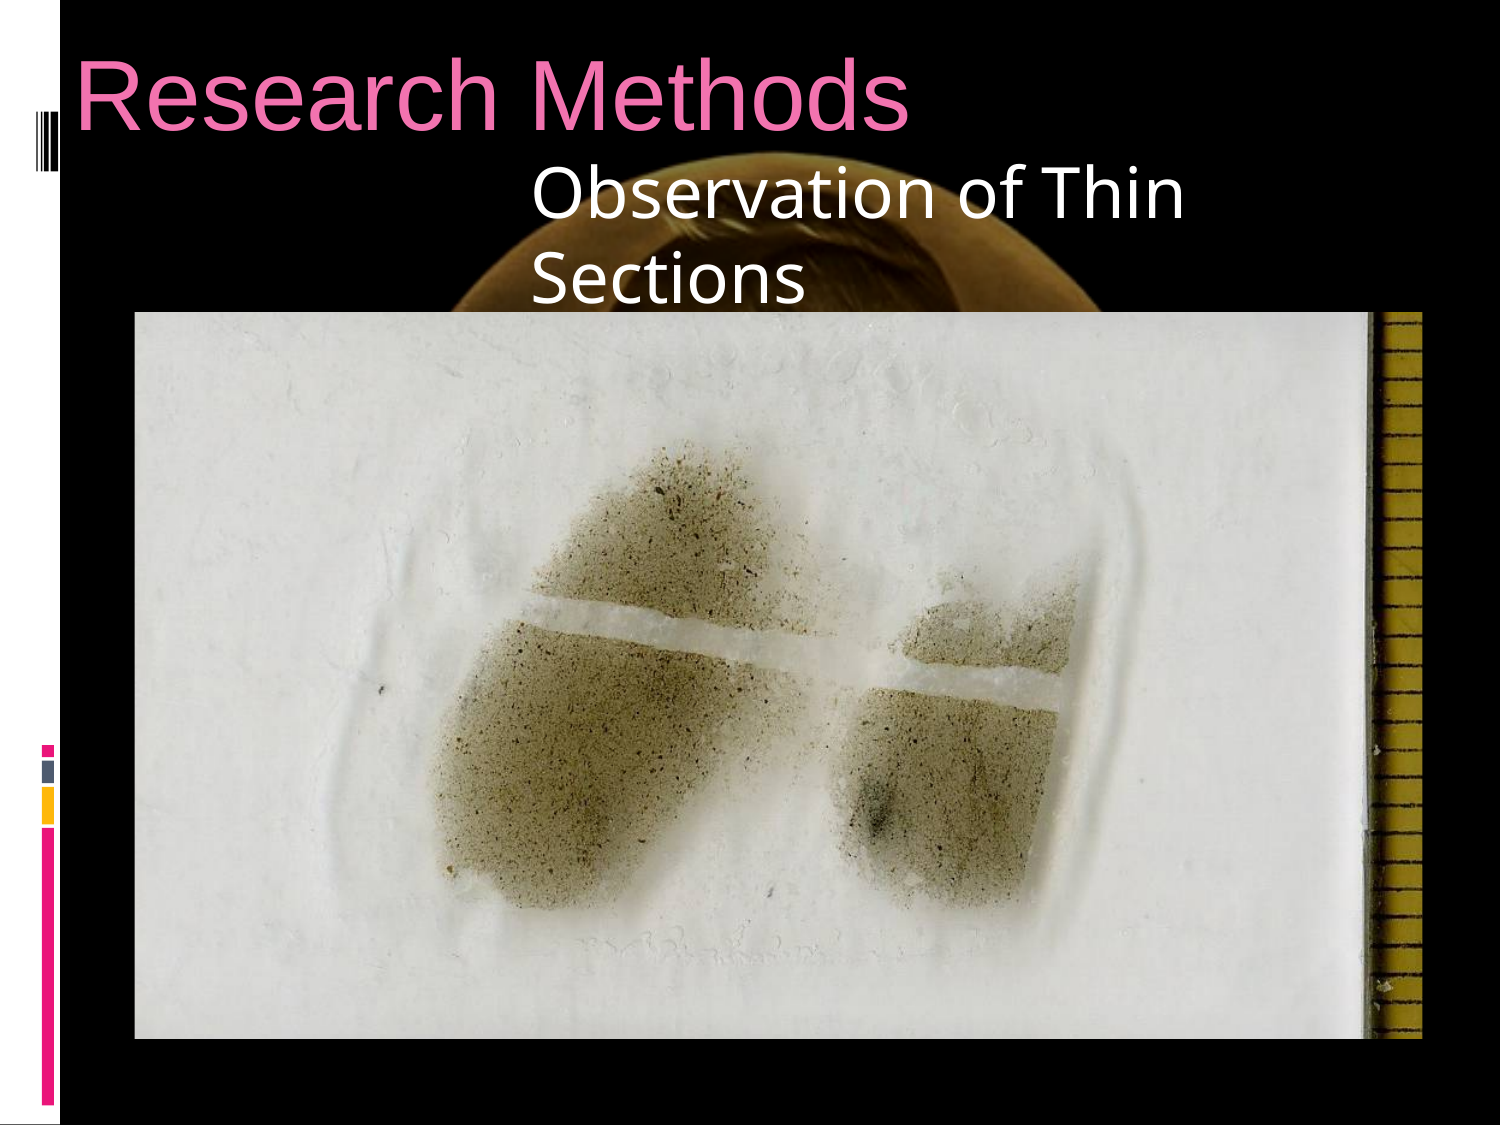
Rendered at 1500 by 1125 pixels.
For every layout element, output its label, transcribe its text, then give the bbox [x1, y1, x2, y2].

title Research Methods [58, 23, 1122, 154]
text_box Observation of Thin Sections [515, 140, 1477, 326]
picture [134, 154, 1423, 1039]
